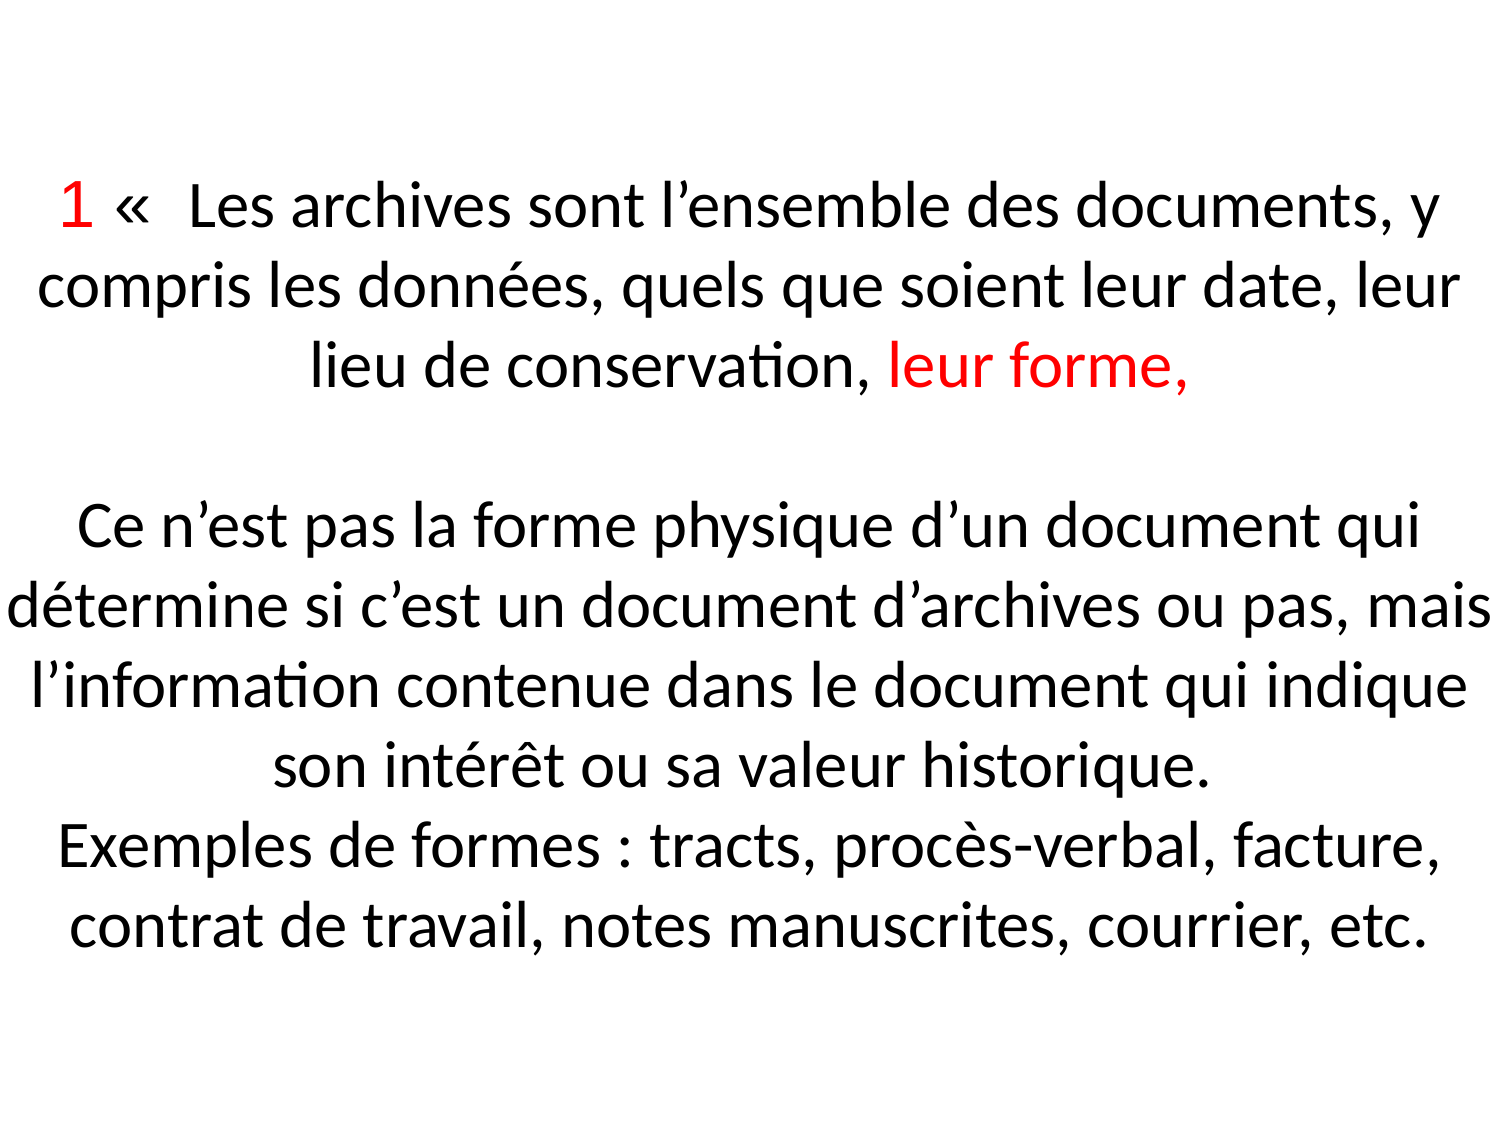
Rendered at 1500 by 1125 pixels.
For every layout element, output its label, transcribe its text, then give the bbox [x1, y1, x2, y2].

subtitle 1 « Les archives sont l’ensemble des documents, y compris les données, quels que soient leur date, leur lieu de conservation, leur forme, Ce n’est pas la forme physique d’un document qui détermine si c’est un document d’archives ou pas, mais l’information contenue dans le document qui indique son intérêt ou sa valeur historique. Exemples de formes : tracts, procès-verbal, facture, contrat de travail, notes manuscrites, courrier, etc. [0, 0, 1500, 1122]
